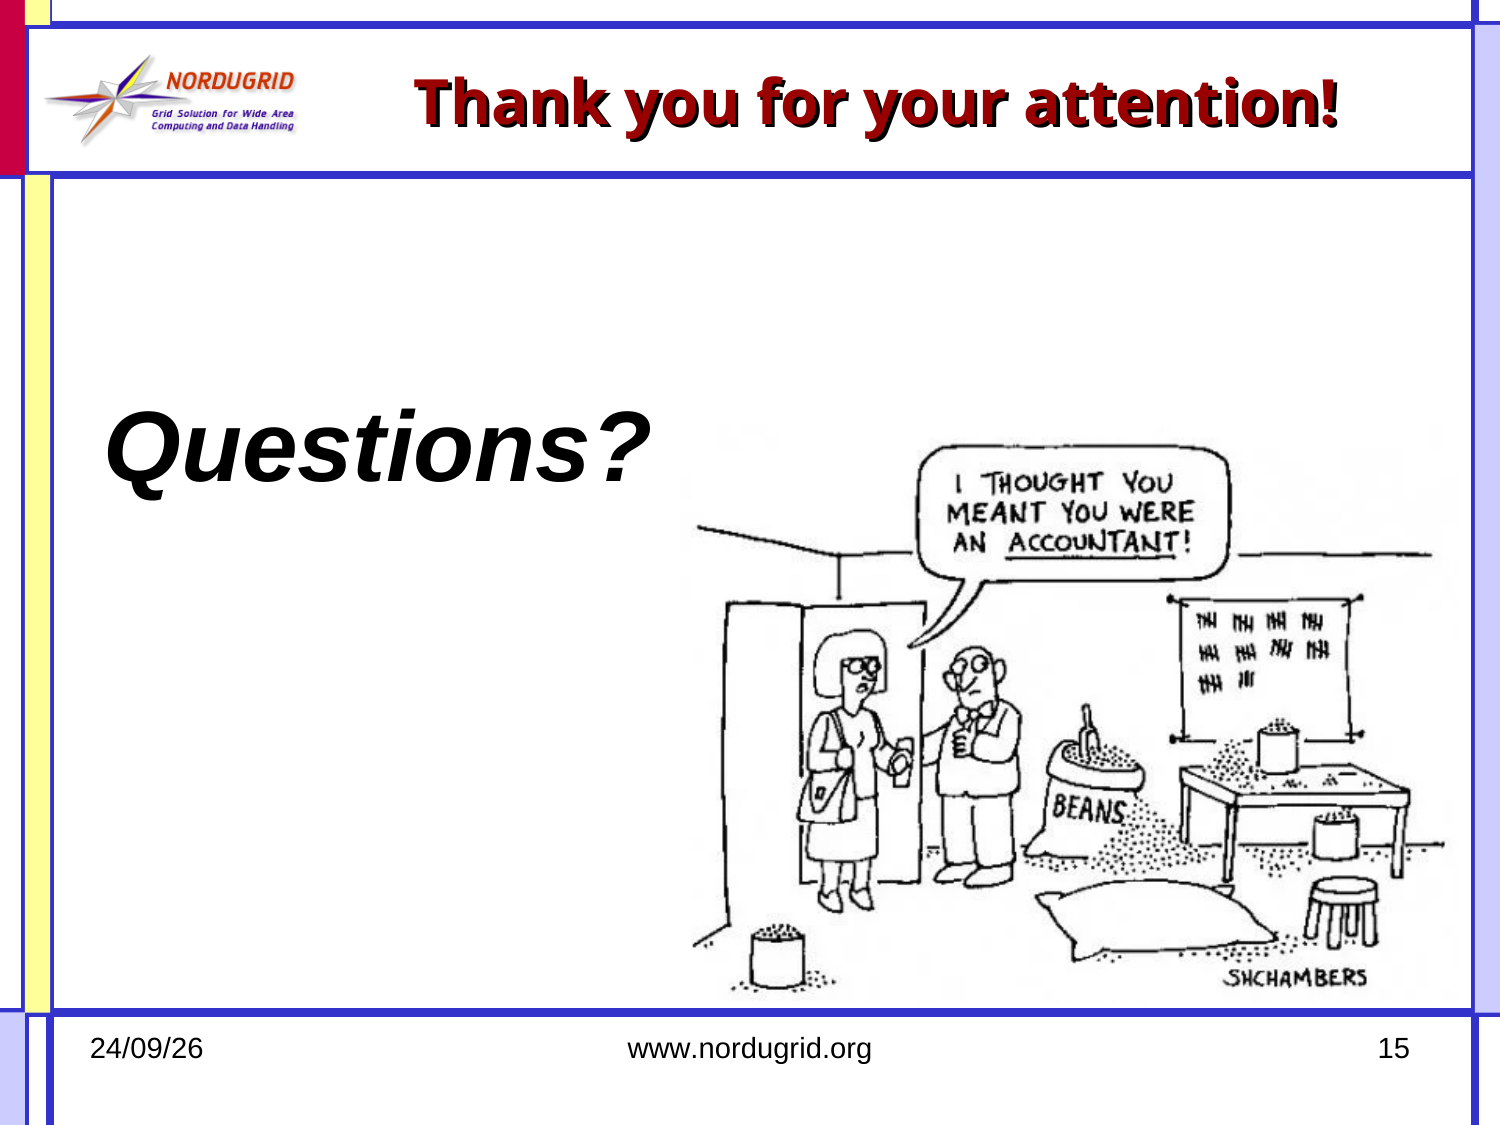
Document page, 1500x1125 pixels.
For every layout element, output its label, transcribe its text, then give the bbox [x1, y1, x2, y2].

picture [40, 49, 301, 148]
title Thank you for your attention! [324, 17, 1428, 183]
picture [679, 425, 1459, 1004]
text_box Questions? [88, 383, 709, 623]
